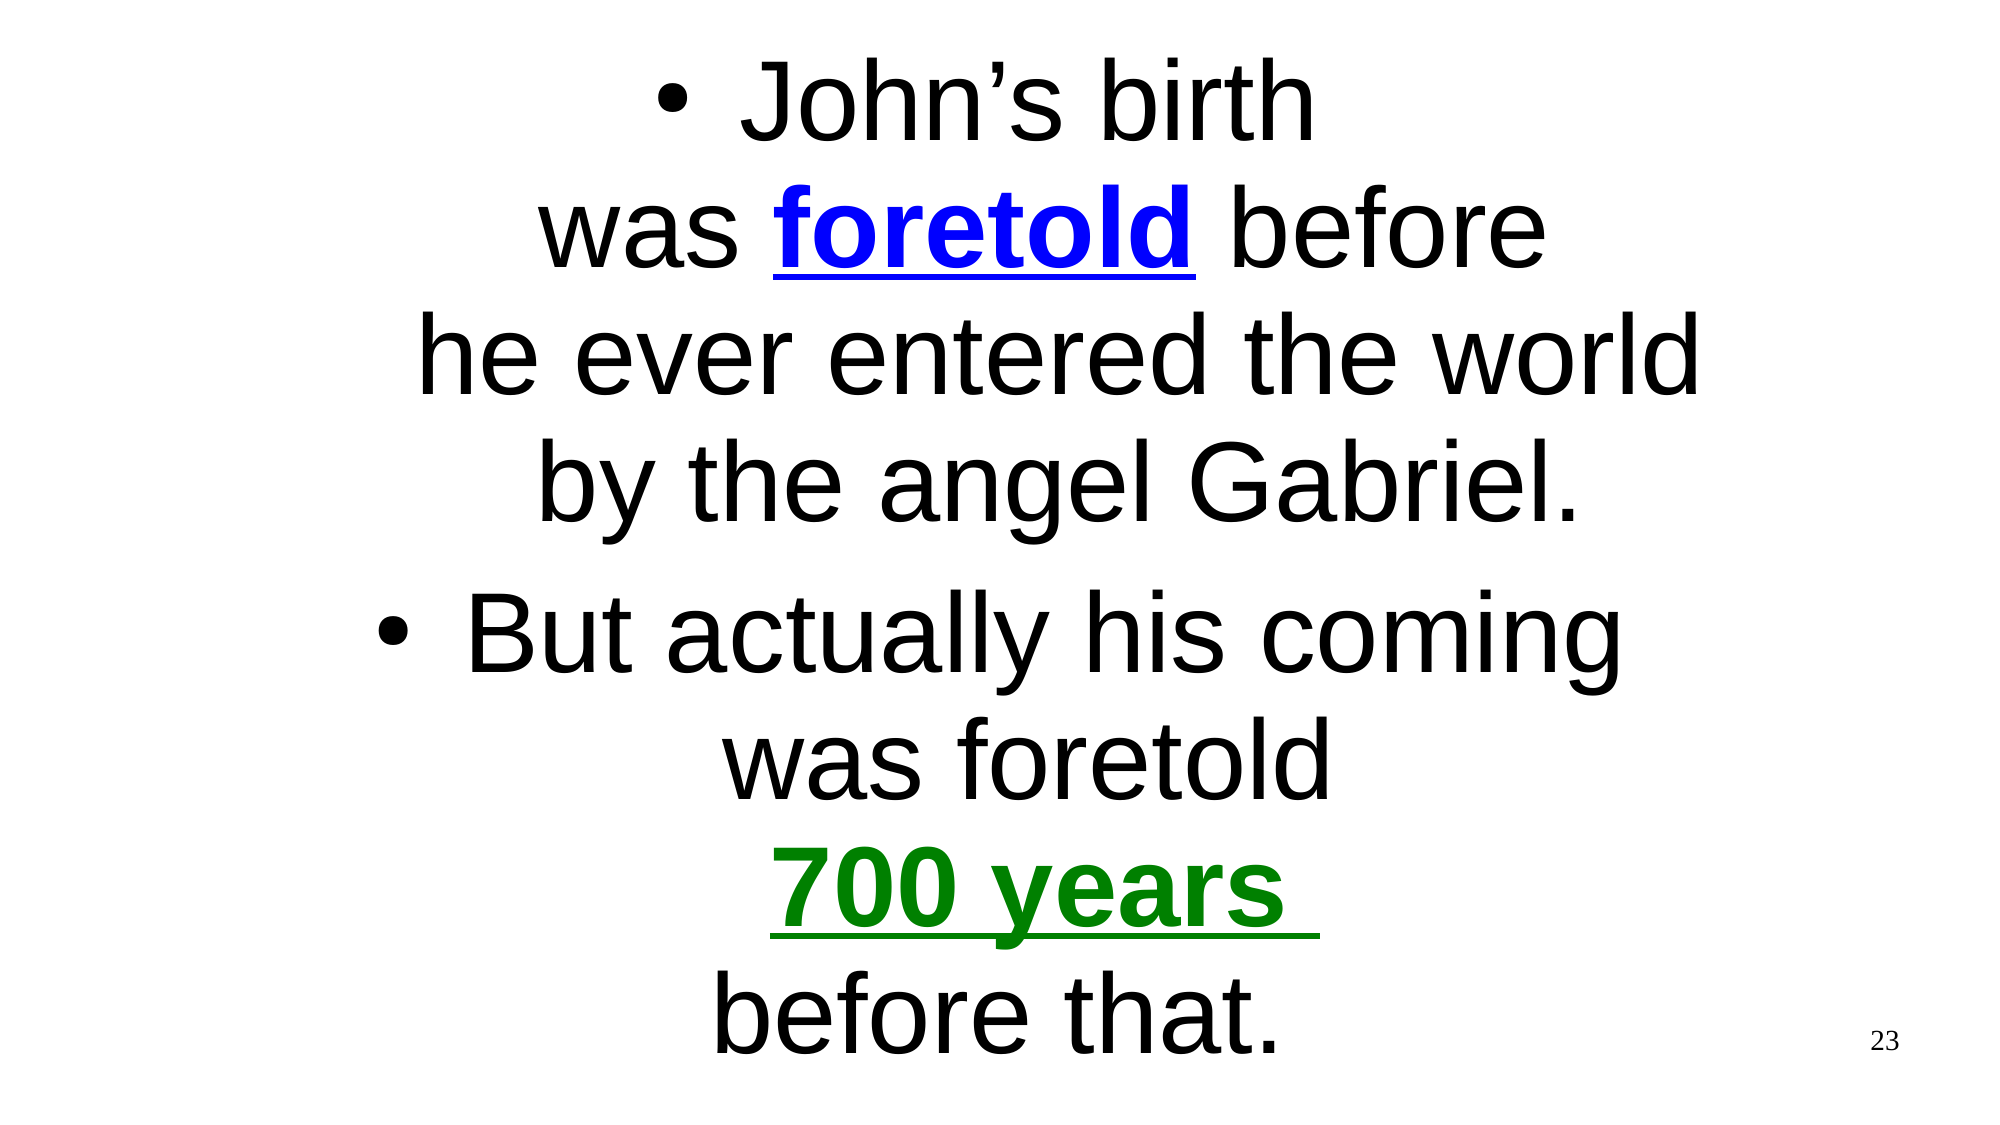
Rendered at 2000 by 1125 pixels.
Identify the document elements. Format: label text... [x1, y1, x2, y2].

list John’s birth was foretold before he ever entered the world by the angel Gabriel. But actually his coming was foretold 700 years before that. [37, 37, 1988, 1088]
